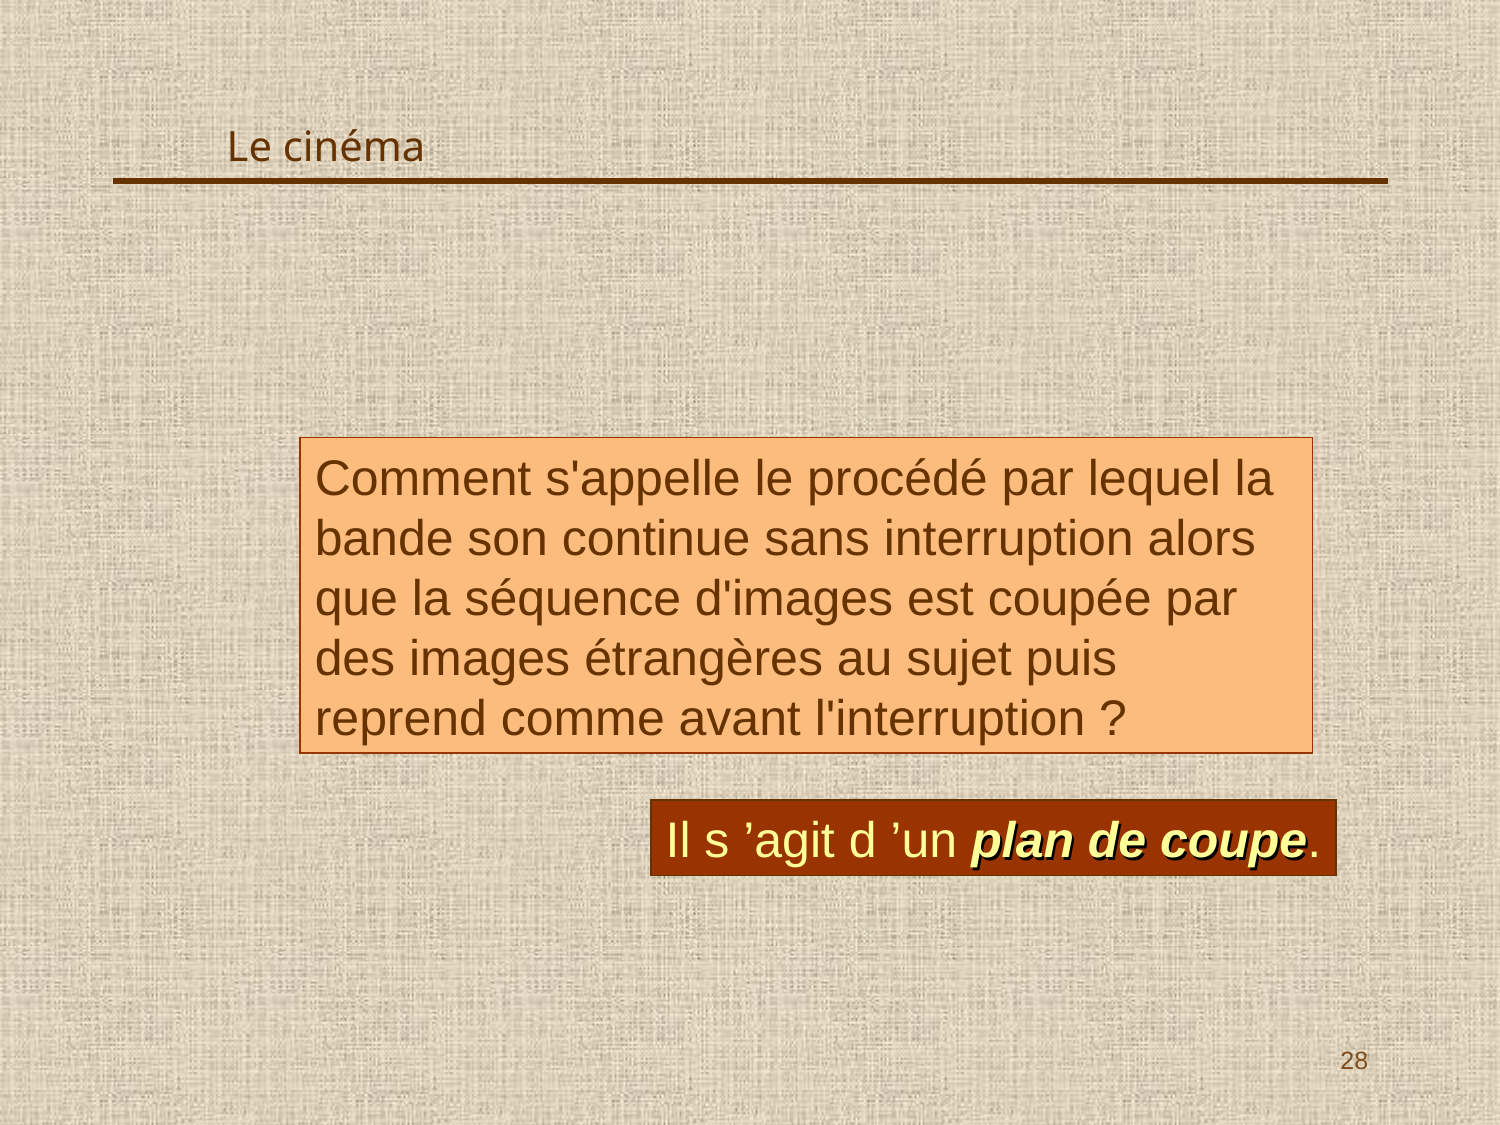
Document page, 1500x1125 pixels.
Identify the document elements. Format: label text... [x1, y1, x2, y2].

text_box Comment s'appelle le procédé par lequel la bande son continue sans interruption alors que la séquence d'images est coupée par des images étrangères au sujet puis reprend comme avant l'interruption ? [299, 437, 1313, 753]
text_box Le cinéma [211, 112, 441, 178]
text_box Il s ’agit d ’un plan de coupe. [650, 799, 1337, 876]
picture [0, 0, 1500, 1125]
